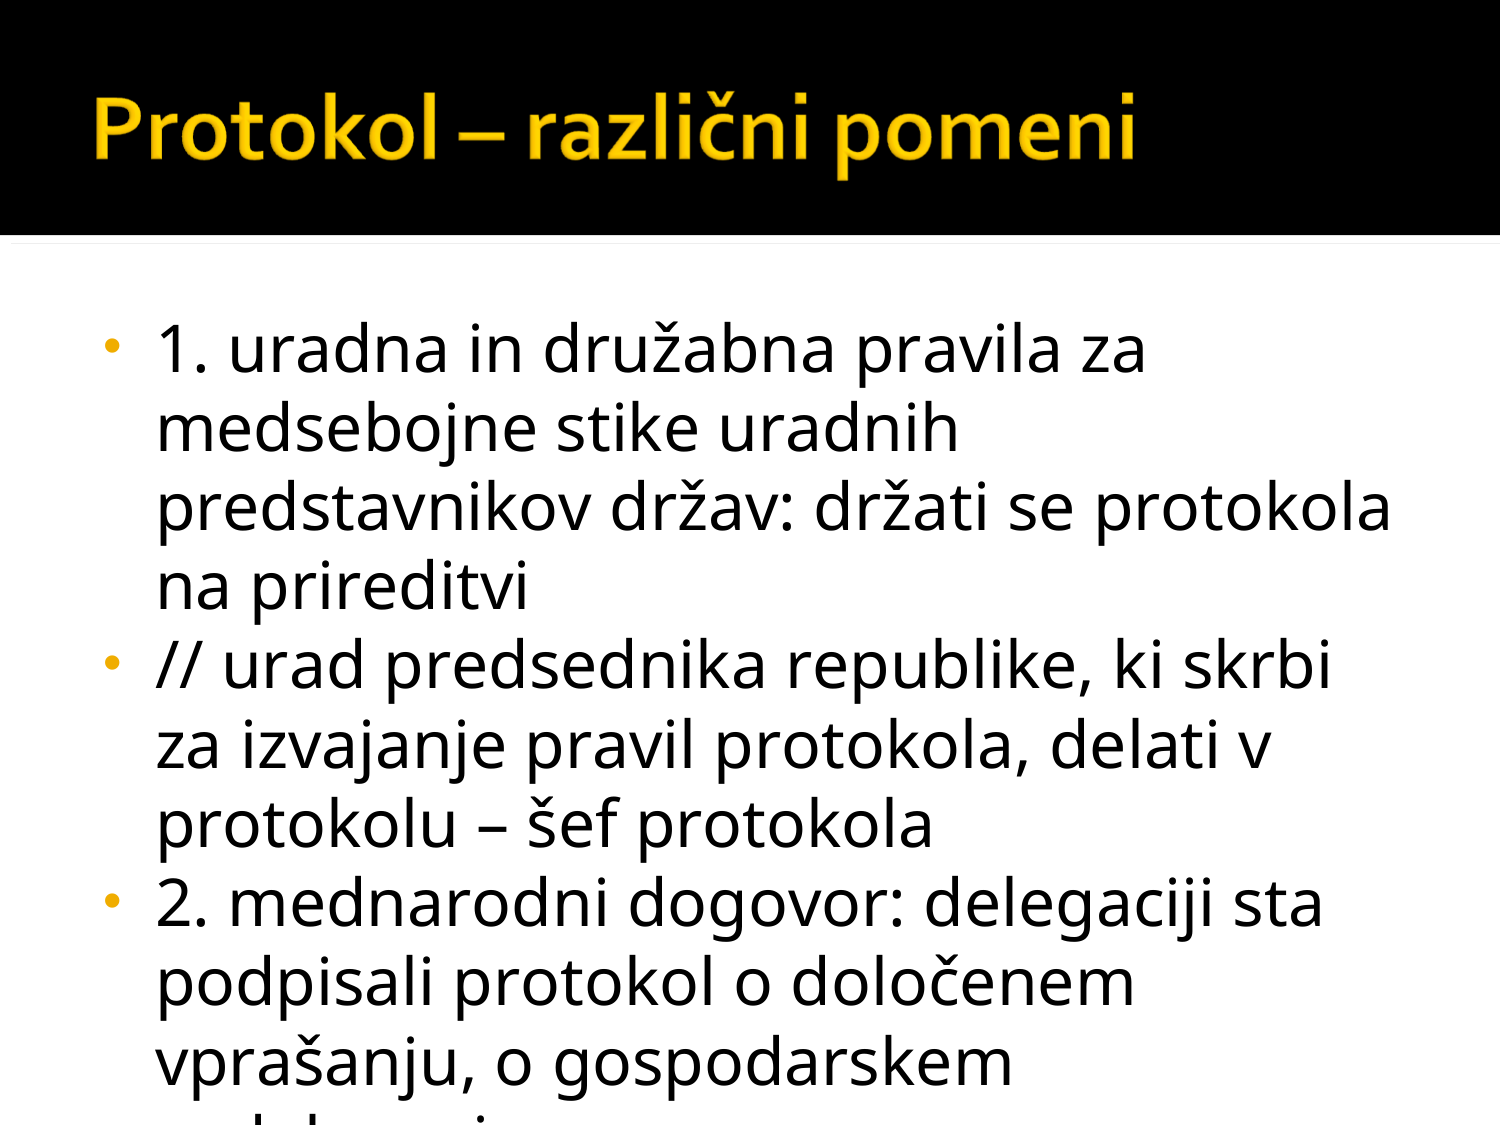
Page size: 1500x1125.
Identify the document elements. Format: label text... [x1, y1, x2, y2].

text_box [31, 24, 1427, 233]
list 1. uradna in družabna pravila za medsebojne stike uradnih predstavnikov držav: držati se protokola na prireditvi // urad predsednika republike, ki skrbi za izvajanje pravil protokola, delati v protokolu – šef protokola 2. mednarodni dogovor: delegaciji sta podpisali protokol o določenem vprašanju, o gospodarskem sodelovanju. [75, 291, 1426, 1051]
